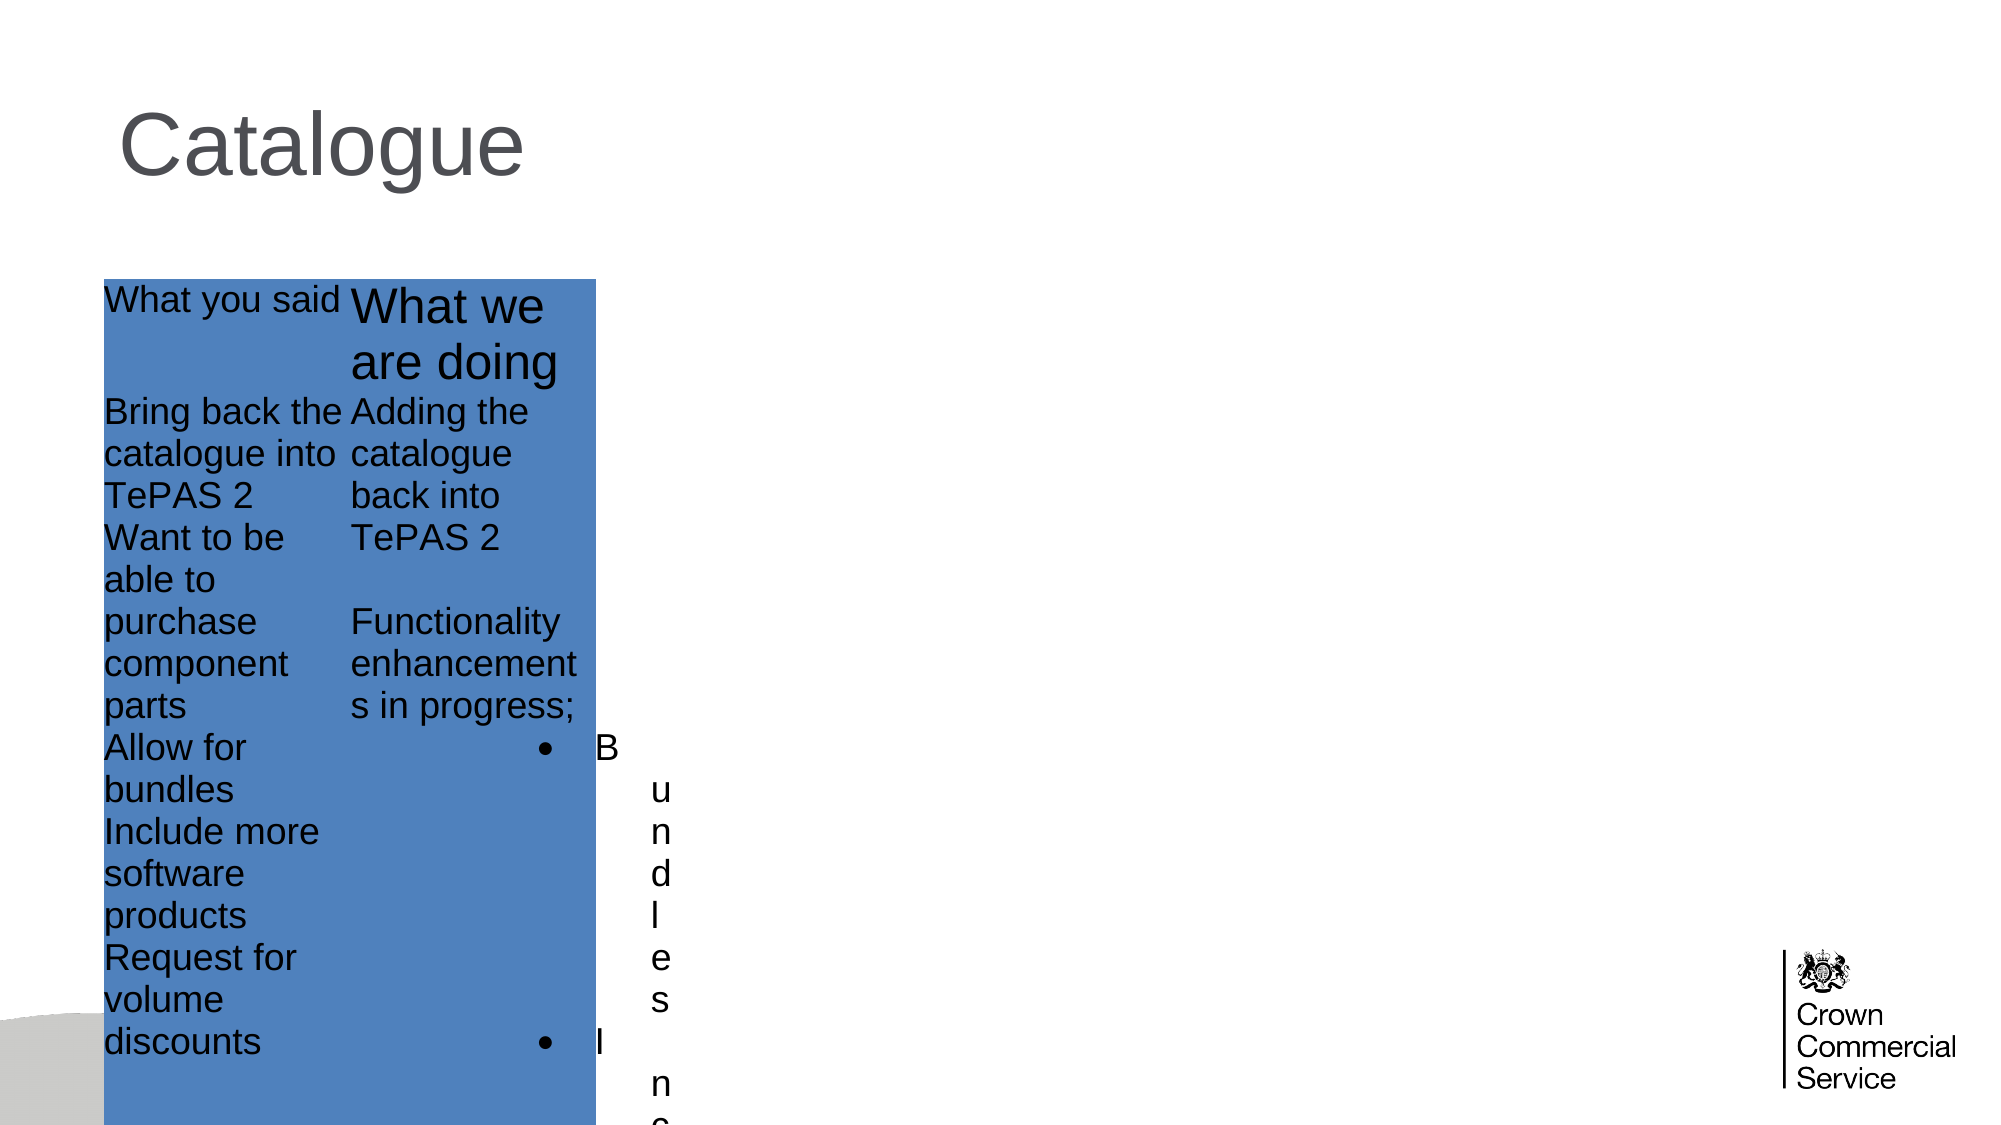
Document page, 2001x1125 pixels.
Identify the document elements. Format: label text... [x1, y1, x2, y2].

table_cell Request for volume discounts [104, 936, 351, 1125]
title Catalogue [103, 70, 1897, 210]
table_cell Adding the catalogue back into TePAS 2 Functionality enhancements in progress; Bundles Increased number of software products Bespoke quotes Price breaks and volume discounts [351, 390, 596, 1125]
table_header What you said [104, 279, 351, 390]
table_cell Allow for bundles [104, 726, 351, 810]
table_cell Want to be able to purchase component parts [104, 516, 351, 726]
table_header What we are doing [351, 279, 596, 390]
table_cell Bring back the catalogue into TePAS 2 [104, 390, 351, 516]
table_cell Include more software products [104, 810, 351, 936]
